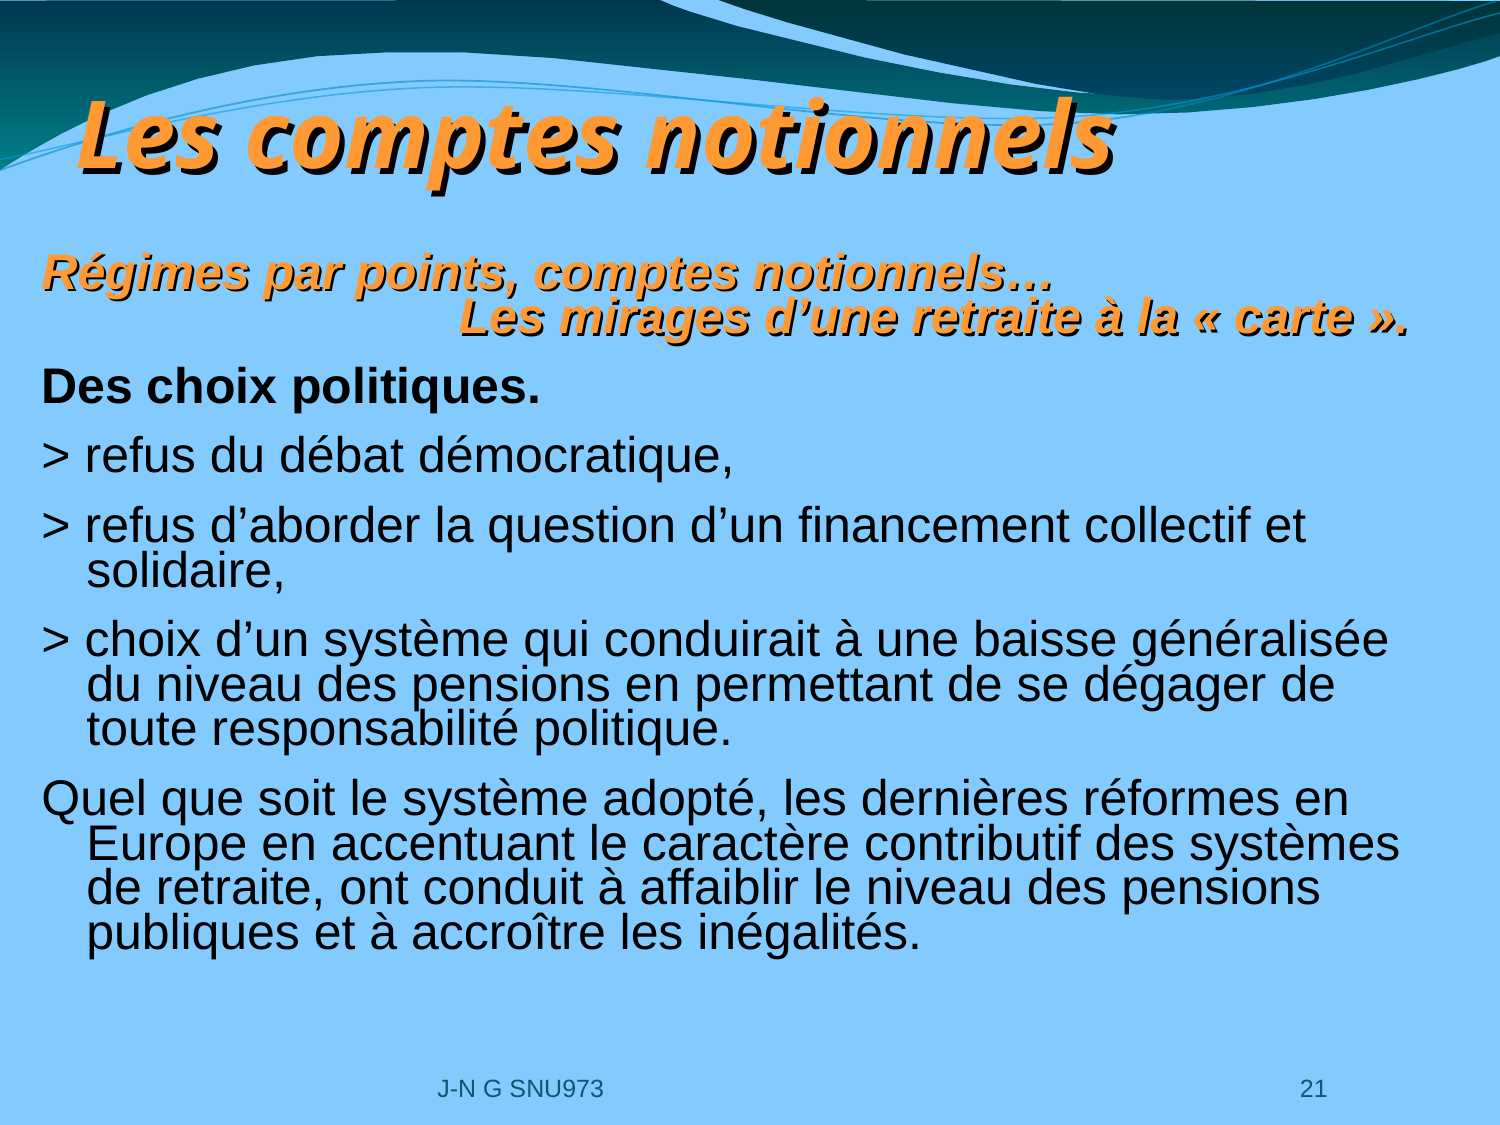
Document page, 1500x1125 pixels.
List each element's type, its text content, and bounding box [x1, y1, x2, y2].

text_box J-N G SNU973 [437, 1042, 988, 1103]
title Les comptes notionnels [75, 61, 1426, 164]
list Régimes par points, comptes notionnels… Les mirages d’une retraite à la « carte ». Des choix politiques. > refus du débat démocratique, > refus d’aborder la question d’un financement collectif et solidaire, > choix d’un système qui conduirait à une baisse généralisée du niveau des pensions en permettant de se dégager de toute responsabilité politique. Quel que soit le système adopté, les dernières réformes en Europe en accentuant le caractère contributif des systèmes de retraite, ont conduit à affaiblir le niveau des pensions publiques et à accroître les inégalités. [26, 246, 1426, 1038]
text_box 1 [1299, 1042, 1426, 1103]
